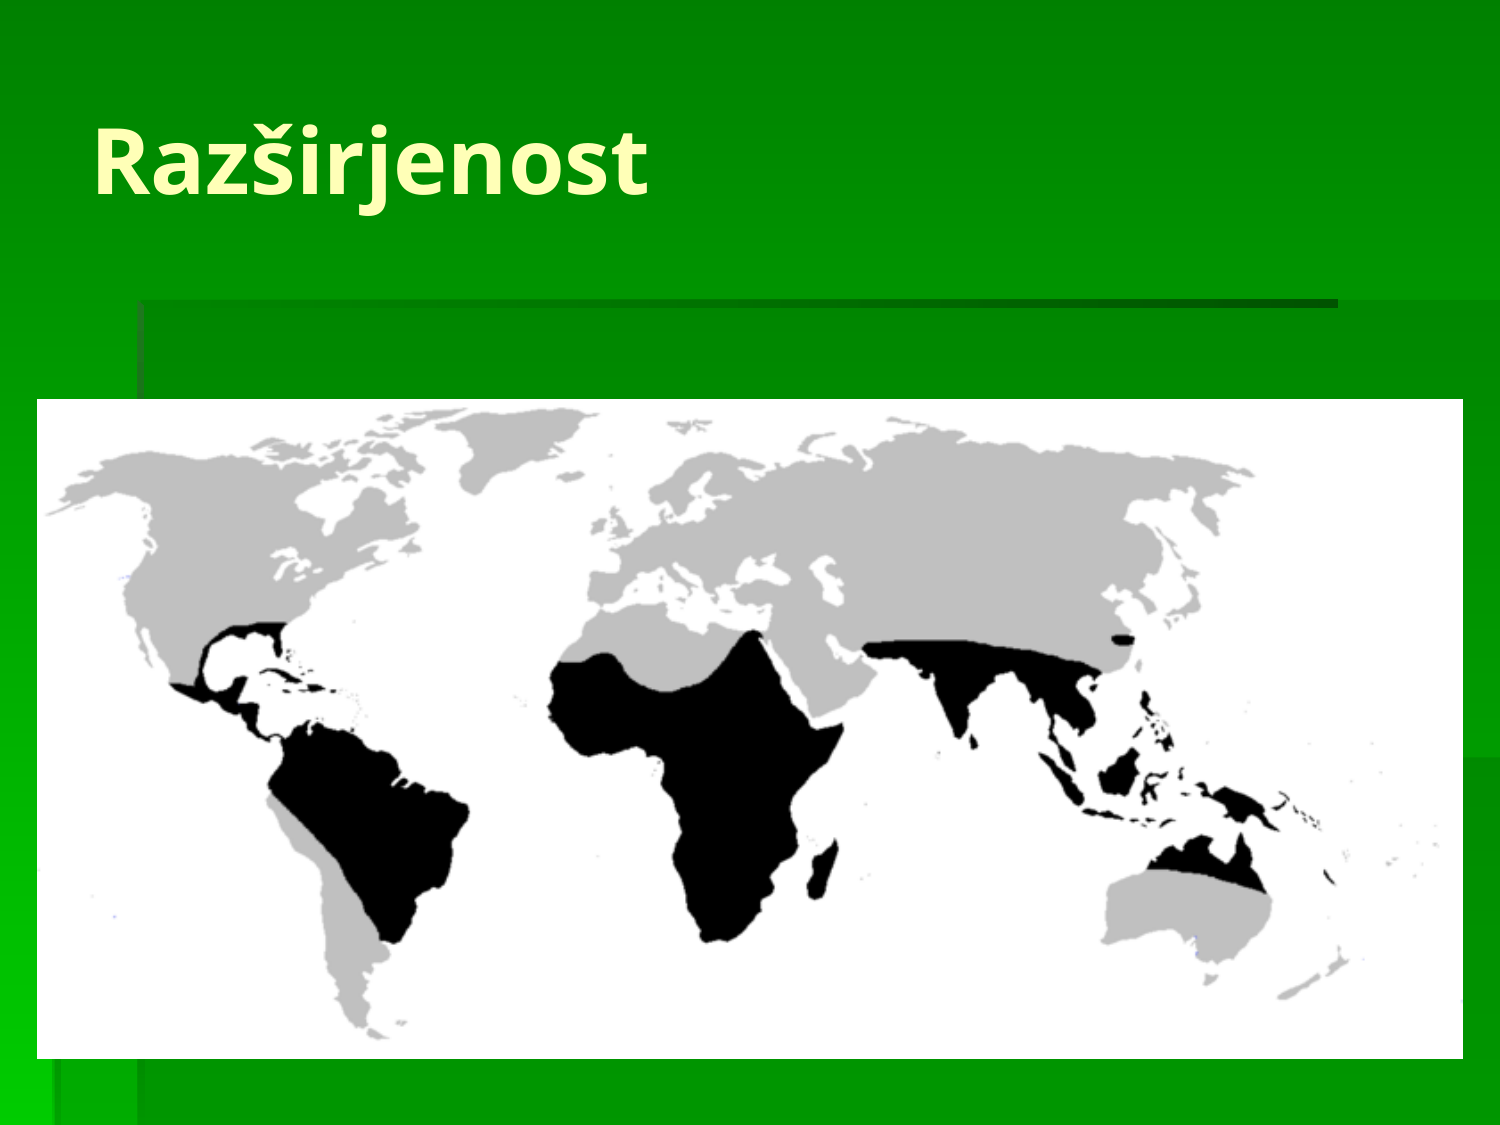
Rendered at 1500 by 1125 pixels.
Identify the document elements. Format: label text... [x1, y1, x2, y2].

title Razširjenost [75, 40, 1451, 275]
picture [37, 399, 1463, 1060]
